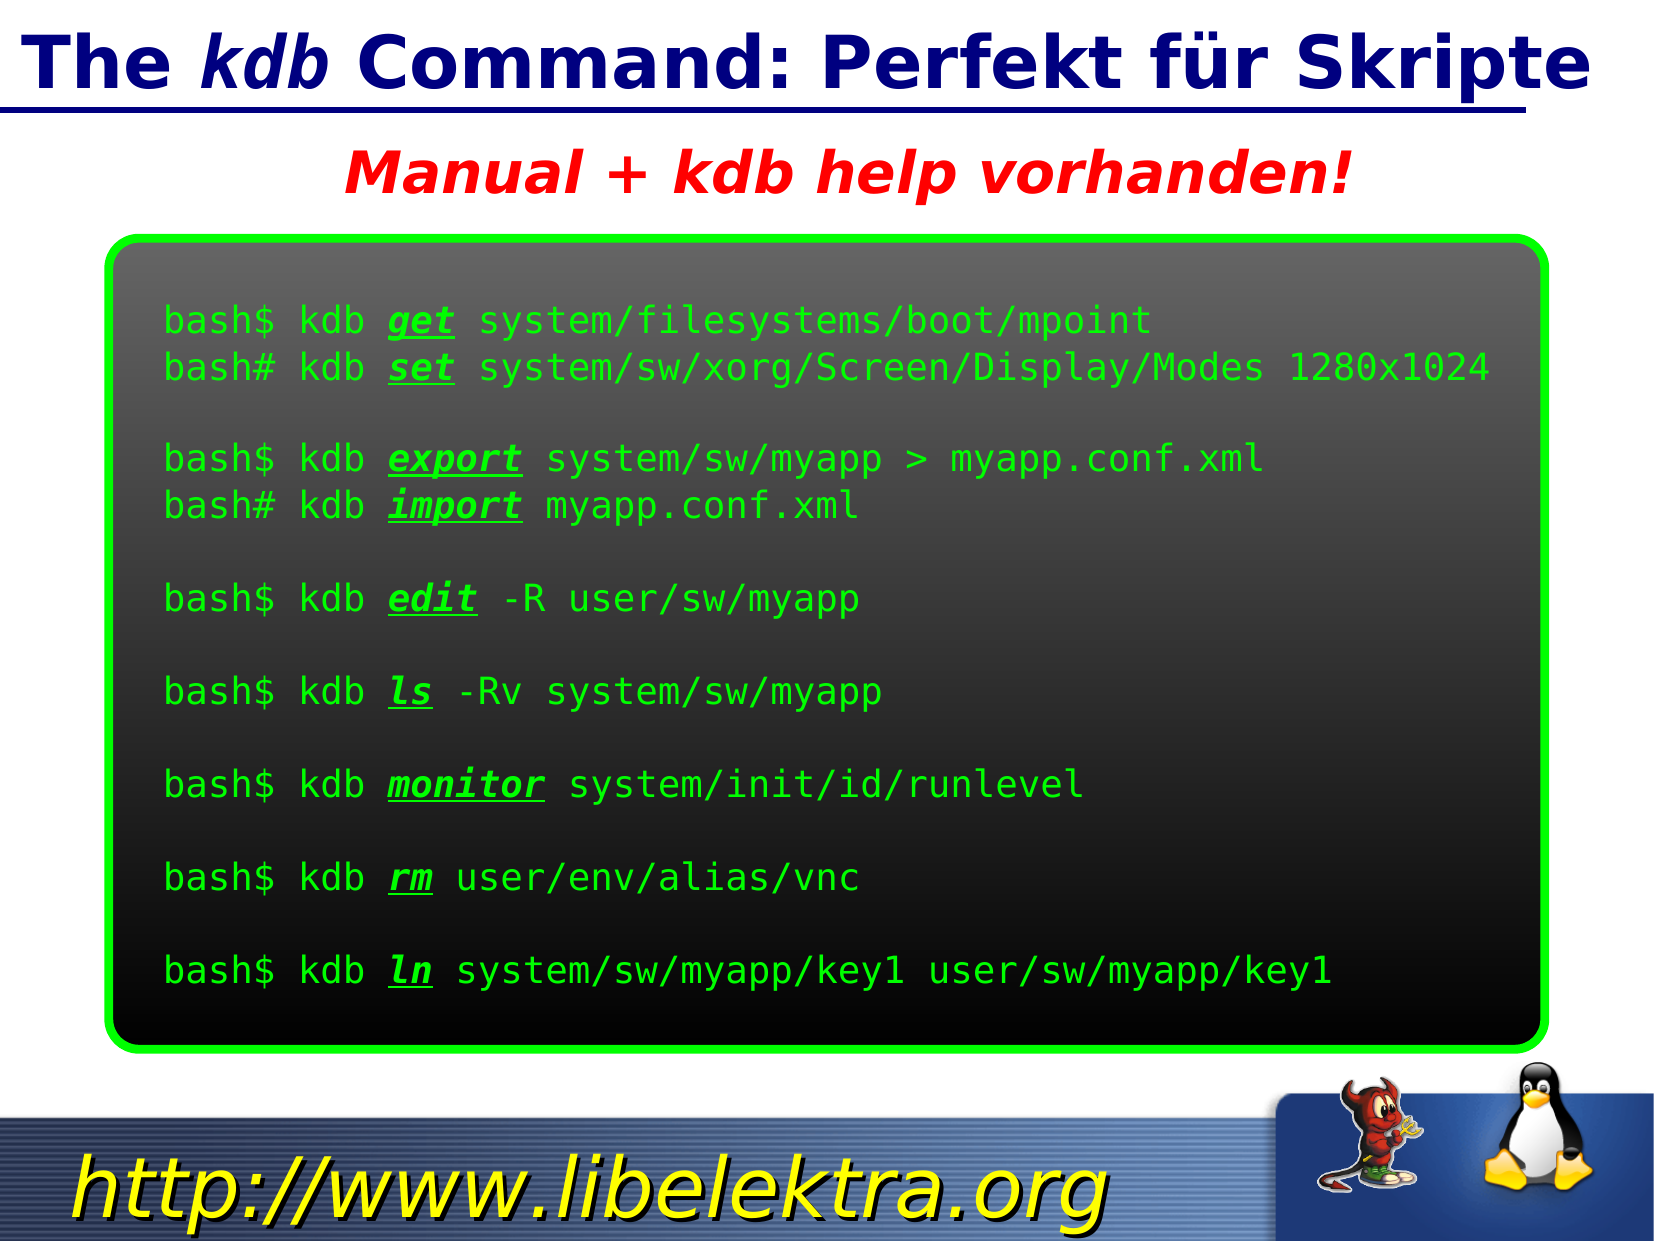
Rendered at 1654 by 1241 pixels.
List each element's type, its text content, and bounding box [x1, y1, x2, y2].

picture [0, 1061, 1654, 1241]
text_box Manual + kdb help vorhanden! [344, 135, 1357, 203]
text_box The kdb Command: Perfekt für Skripte [21, 14, 1611, 111]
text_box [108, 238, 1545, 1050]
text_box bash$ kdb get system/filesystems/boot/mpoint bash# kdb set system/sw/xorg/Screen/Display/Modes 1280x1024 bash$ kdb export system/sw/myapp > myapp.conf.xml bash# kdb import myapp.conf.xml bash$ kdb edit -R user/sw/myapp bash$ kdb ls -Rv system/sw/myapp bash$ kdb monitor system/init/id/runlevel bash$ kdb rm user/env/alias/vnc bash$ kdb ln system/sw/myapp/key1 user/sw/myapp/key1 [162, 296, 1514, 995]
